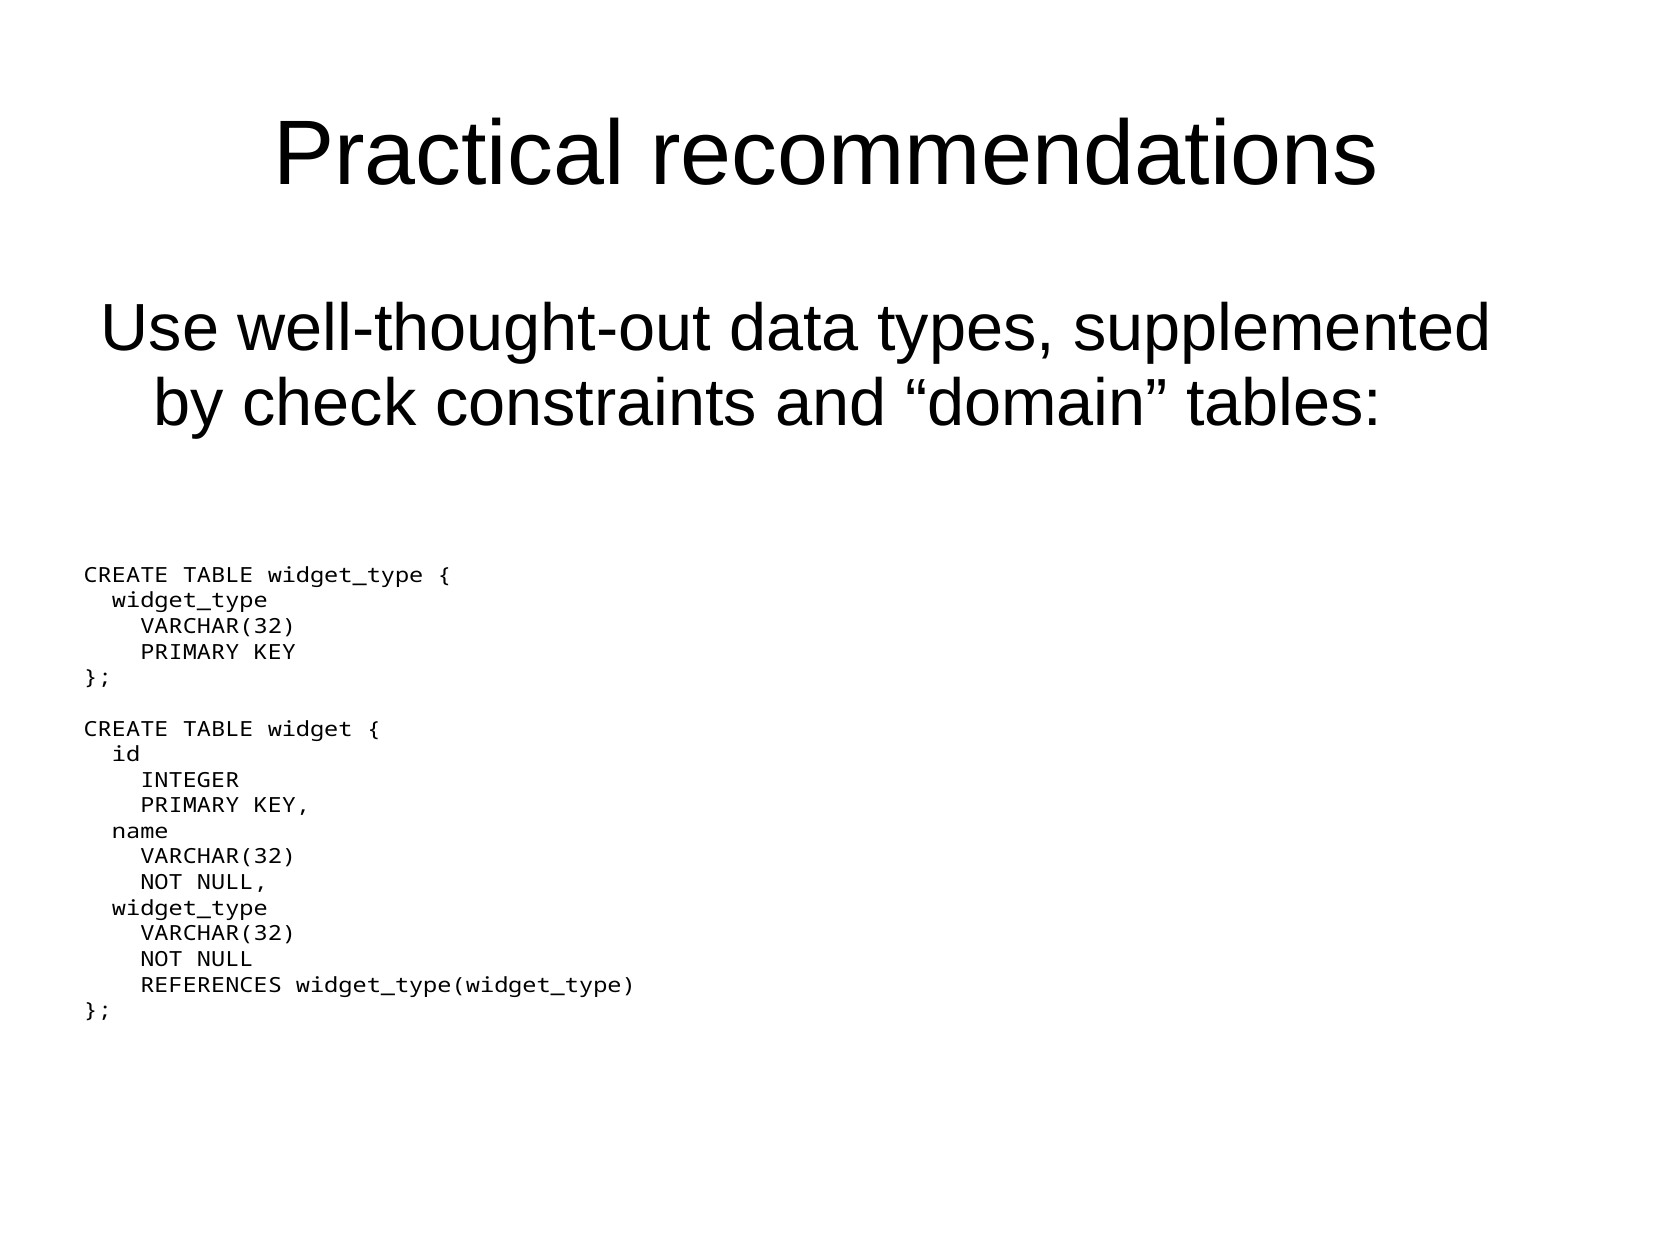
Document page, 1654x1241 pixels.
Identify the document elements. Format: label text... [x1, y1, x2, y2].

list Use well-thought-out data types, supplemented by check constraints and “domain” tables: [82, 290, 1571, 589]
chart [82, 562, 1570, 1108]
title Practical recommendations [82, 49, 1571, 257]
